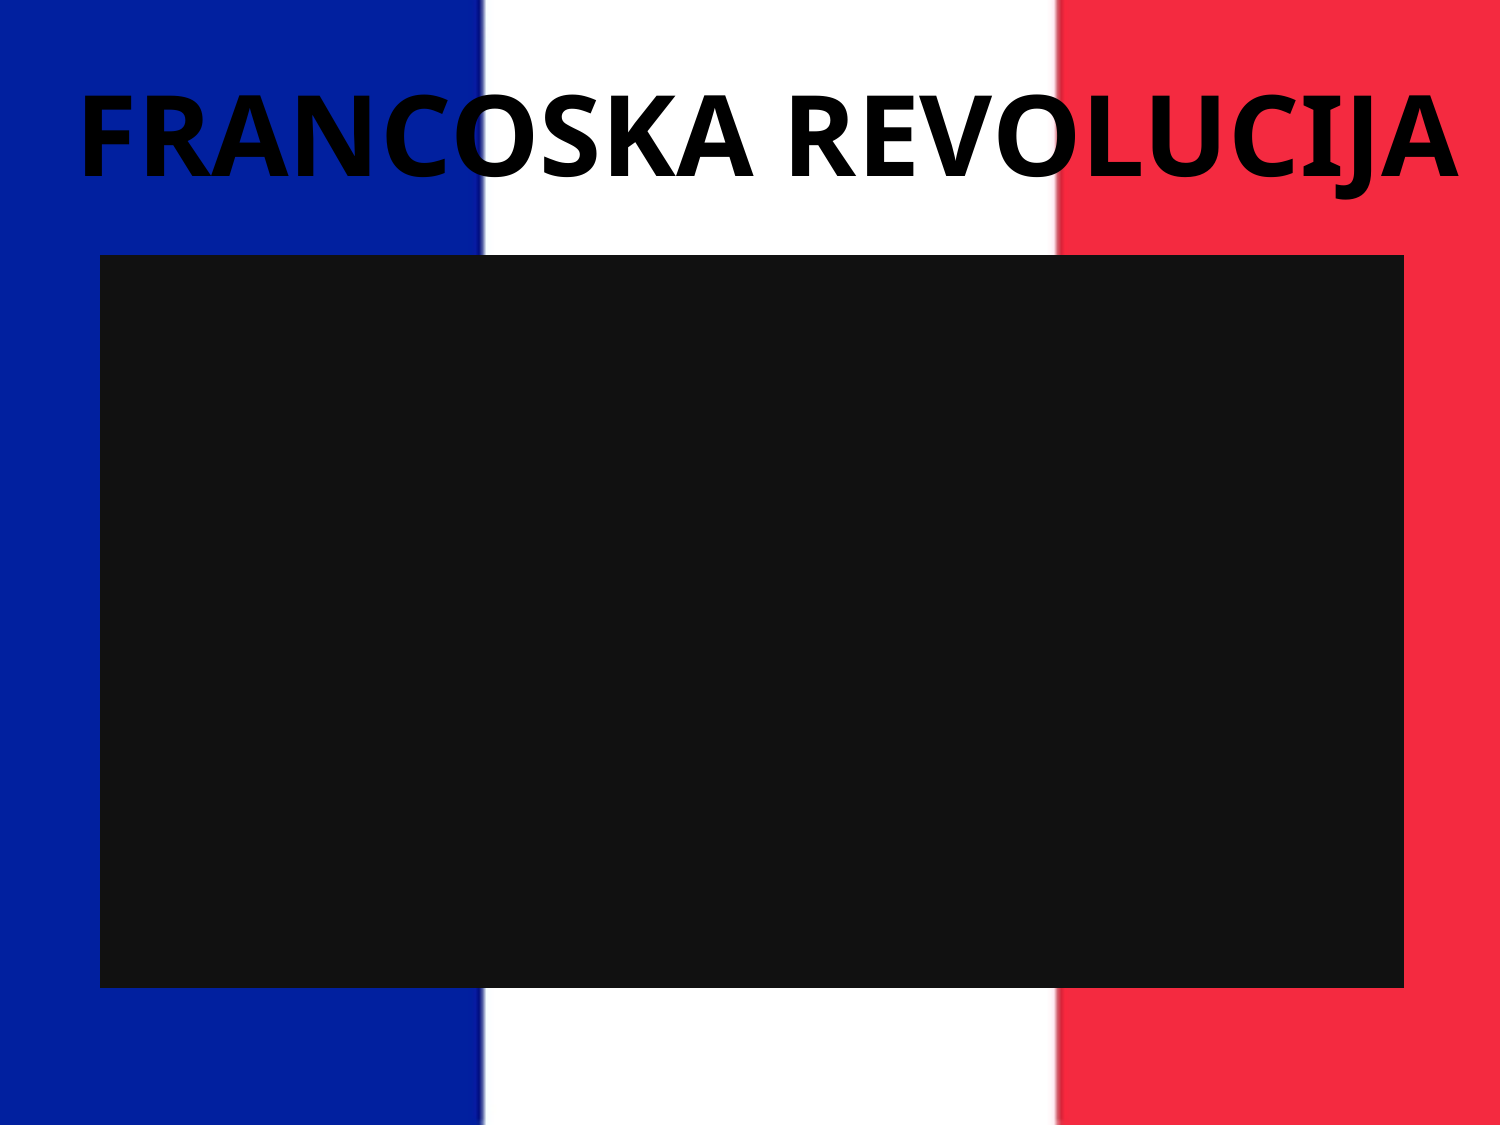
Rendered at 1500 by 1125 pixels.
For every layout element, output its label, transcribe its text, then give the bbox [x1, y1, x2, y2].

picture [0, 0, 1500, 1125]
title FRANCOSKA REVOLUCIJA [17, 0, 1500, 291]
